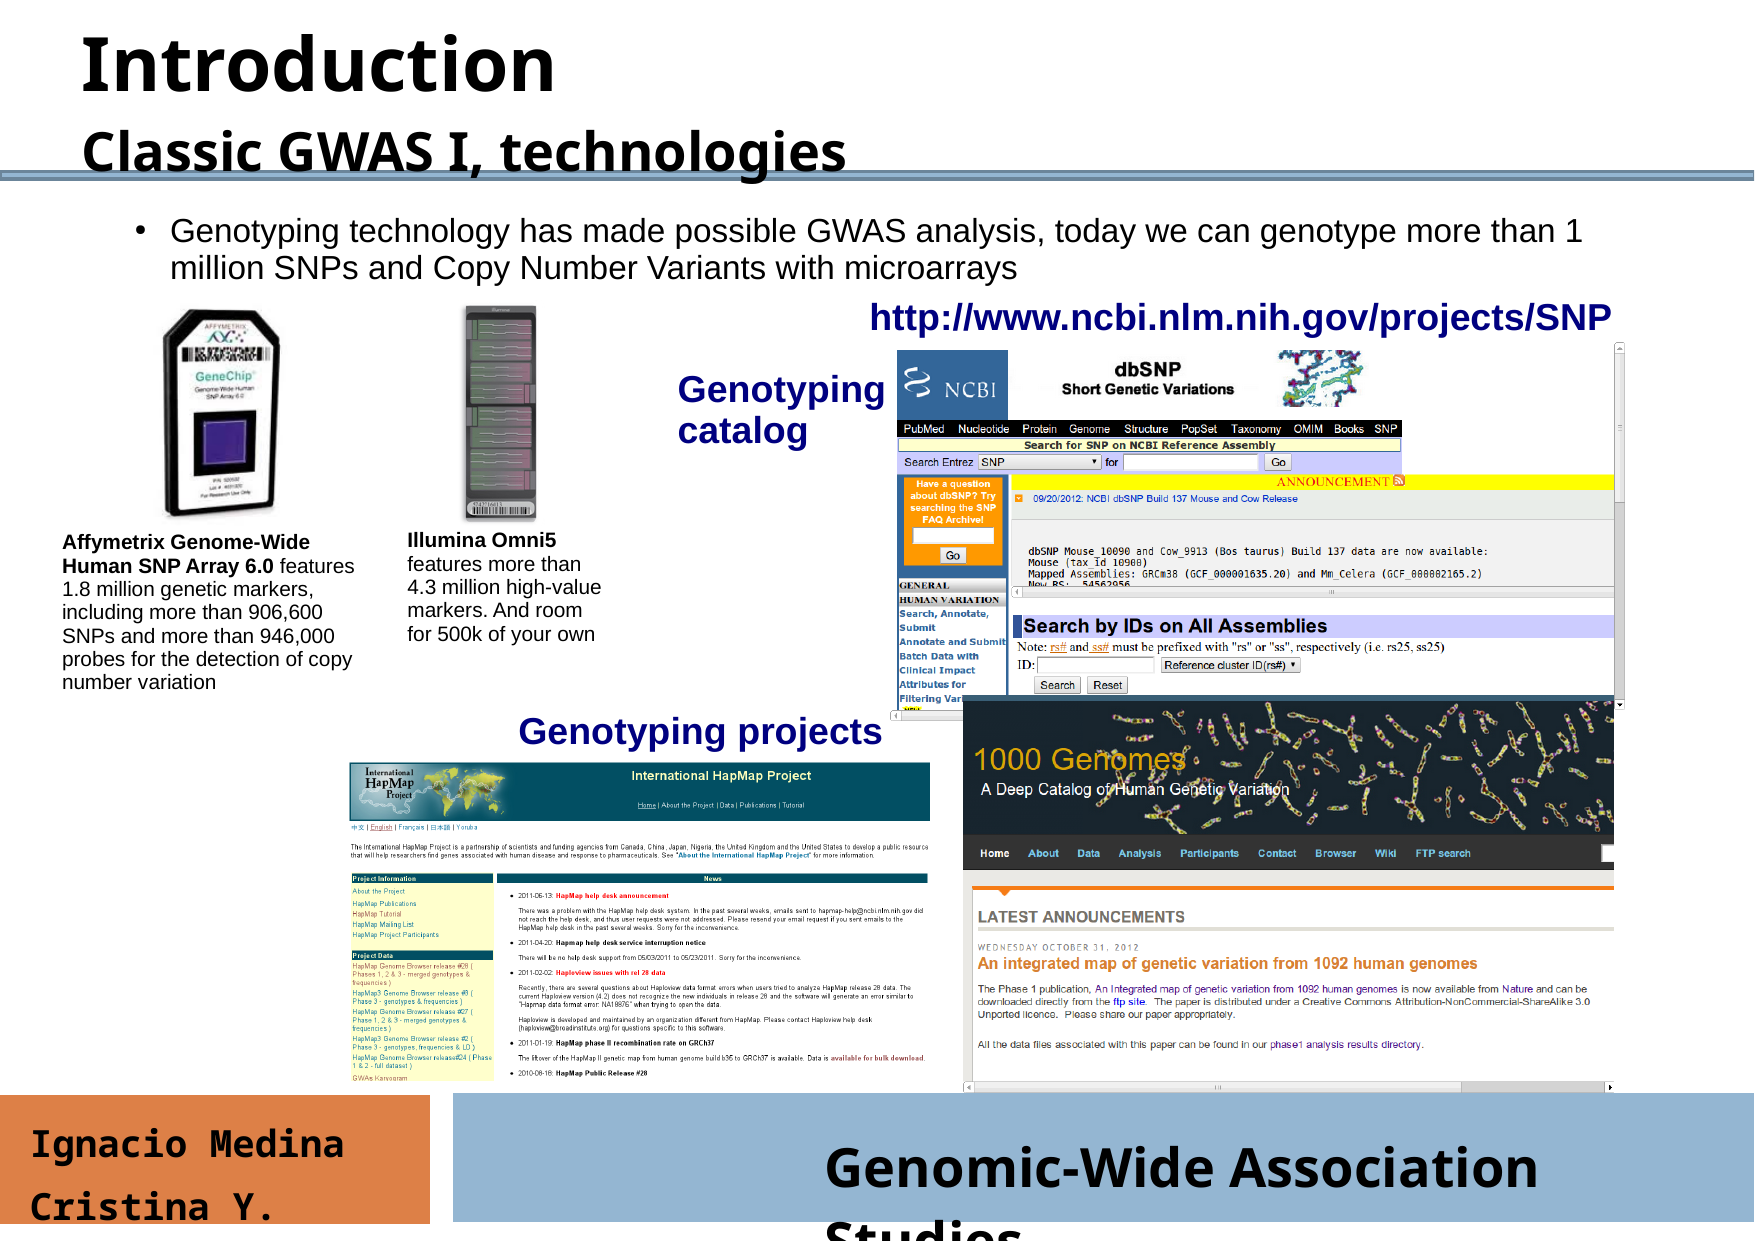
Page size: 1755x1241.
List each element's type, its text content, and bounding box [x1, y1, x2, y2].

text_box Genotyping projects [503, 703, 928, 760]
text_box [0, 171, 759, 179]
text_box Ignacio Medina Cristina Y. González [15, 1110, 421, 1213]
text_box [765, 171, 1754, 179]
text_box Genotyping catalog [662, 360, 932, 460]
text_box Introduction Classic GWAS I, technologies [67, 3, 1688, 168]
text_box Genomic-Wide Association Studies [810, 1122, 1726, 1200]
text_box http://www.ncbi.nlm.nih.gov/projects/SNP [854, 288, 1643, 346]
text_box Illumina Omni5 features more than 4.3 million high-value markers. And room for 500k of your own [392, 521, 618, 653]
picture [345, 758, 934, 1081]
text_box Affymetrix Genome-Wide Human SNP Array 6.0 features 1.8 million genetic markers, including more than 906,600 SNPs and more than 946,000 probes for the detection of copy number variation [47, 523, 385, 702]
picture [890, 346, 1625, 1093]
text_box Genotyping technology has made possible GWAS analysis, today we can genotype more than 1 million SNPs and Copy Number Variants with microarrays [119, 205, 1631, 298]
picture [153, 300, 289, 523]
picture [378, 300, 623, 526]
